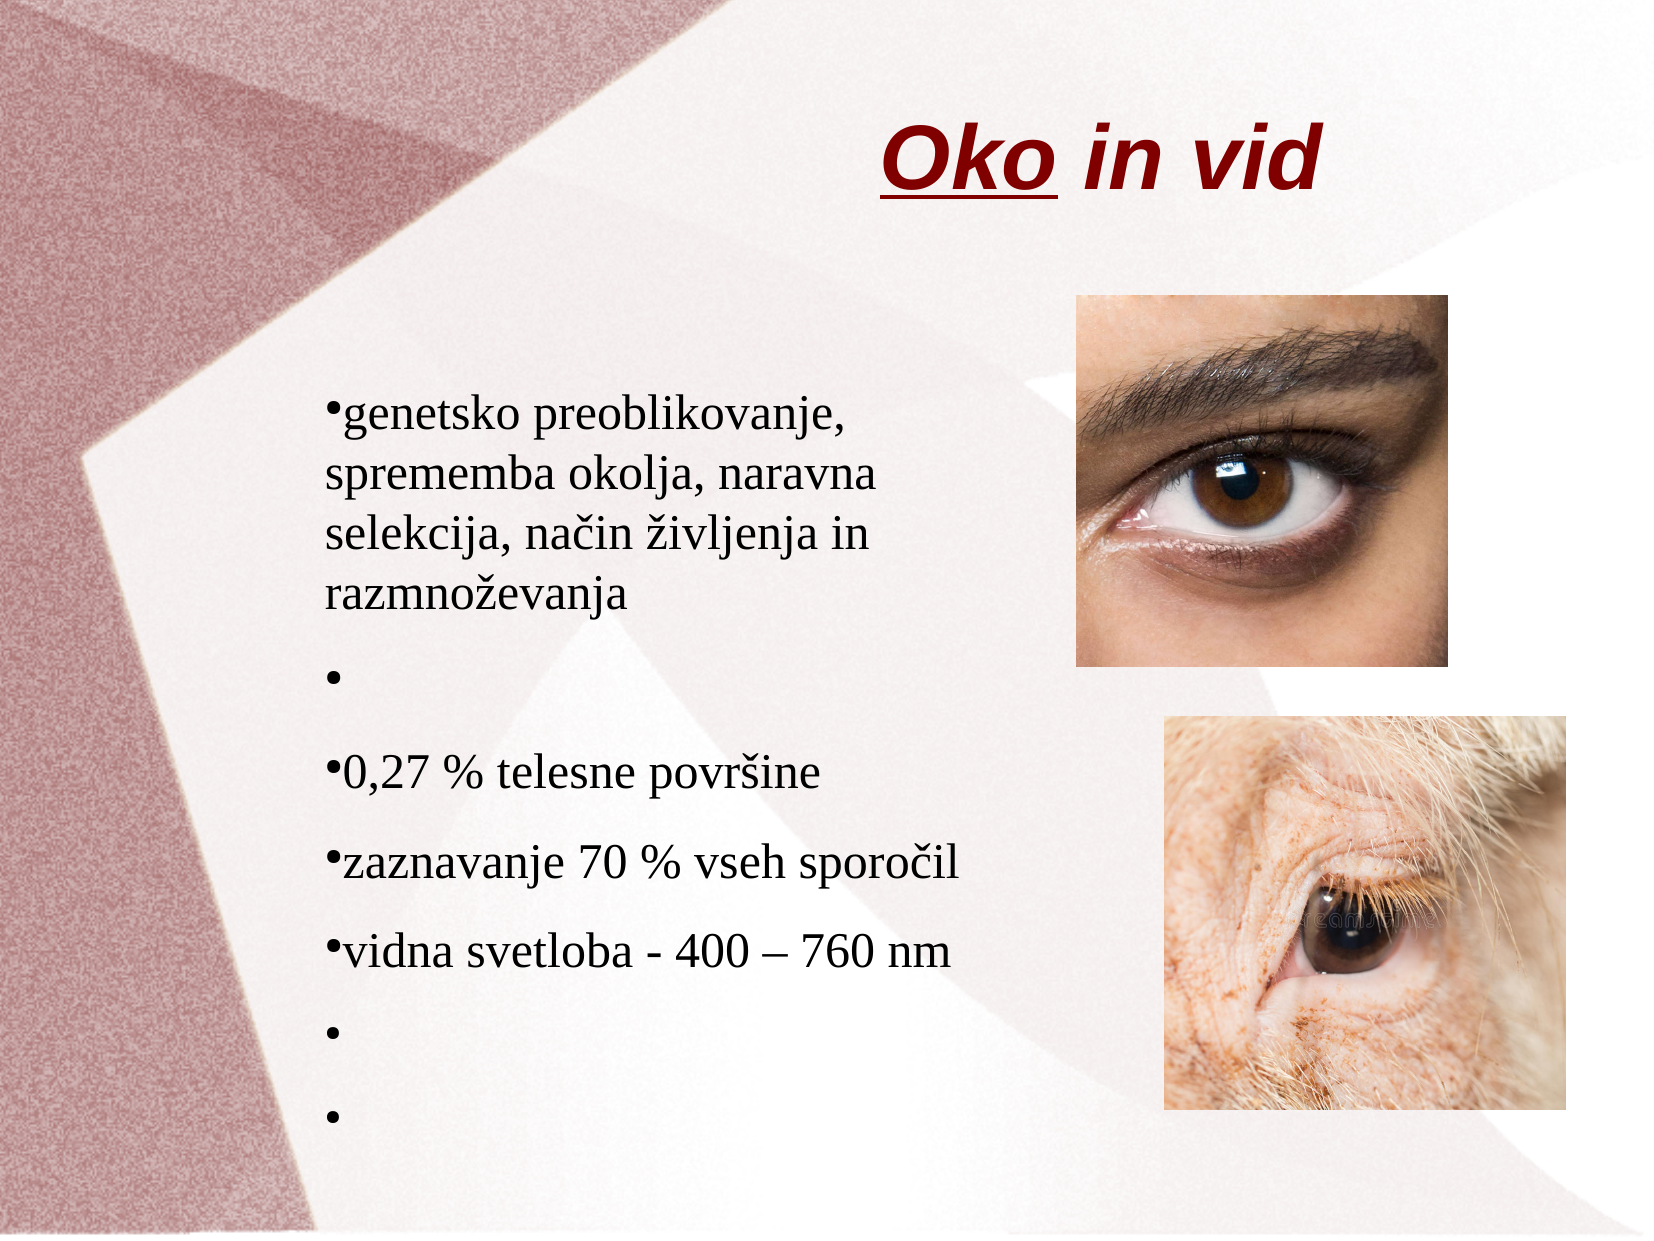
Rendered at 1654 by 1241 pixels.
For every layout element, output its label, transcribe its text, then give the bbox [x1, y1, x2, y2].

picture [1076, 295, 1448, 667]
picture [1164, 716, 1566, 1110]
title Oko in vid [596, 49, 1607, 257]
list genetsko preoblikovanje, sprememba okolja, naravna selekcija, način življenja in razmnoževanja 0,27 % telesne površine zaznavanje 70 % vseh sporočil vidna svetloba - 400 – 760 nm [324, 290, 1052, 1106]
